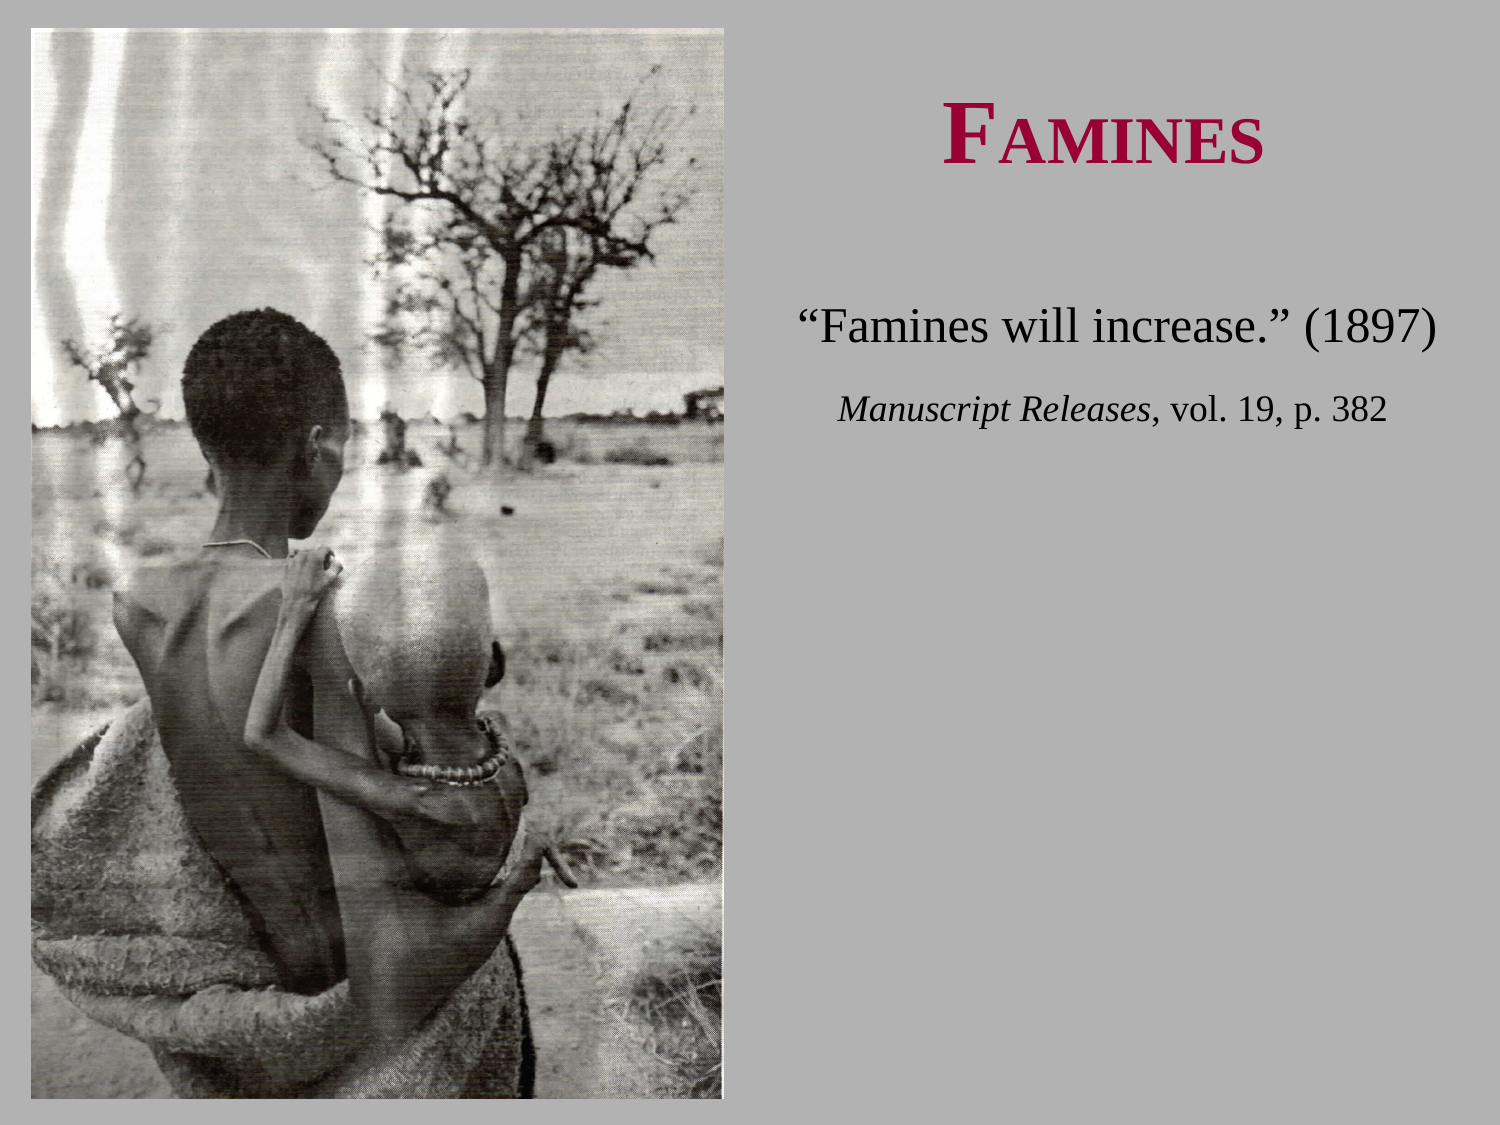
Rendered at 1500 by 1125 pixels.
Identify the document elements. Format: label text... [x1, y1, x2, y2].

text_box “Famines will increase.” (1897) Manuscript Releases, vol. 19, p. 382 [765, 284, 1471, 437]
text_box FAMINES [778, 64, 1430, 190]
picture [31, 28, 724, 1099]
